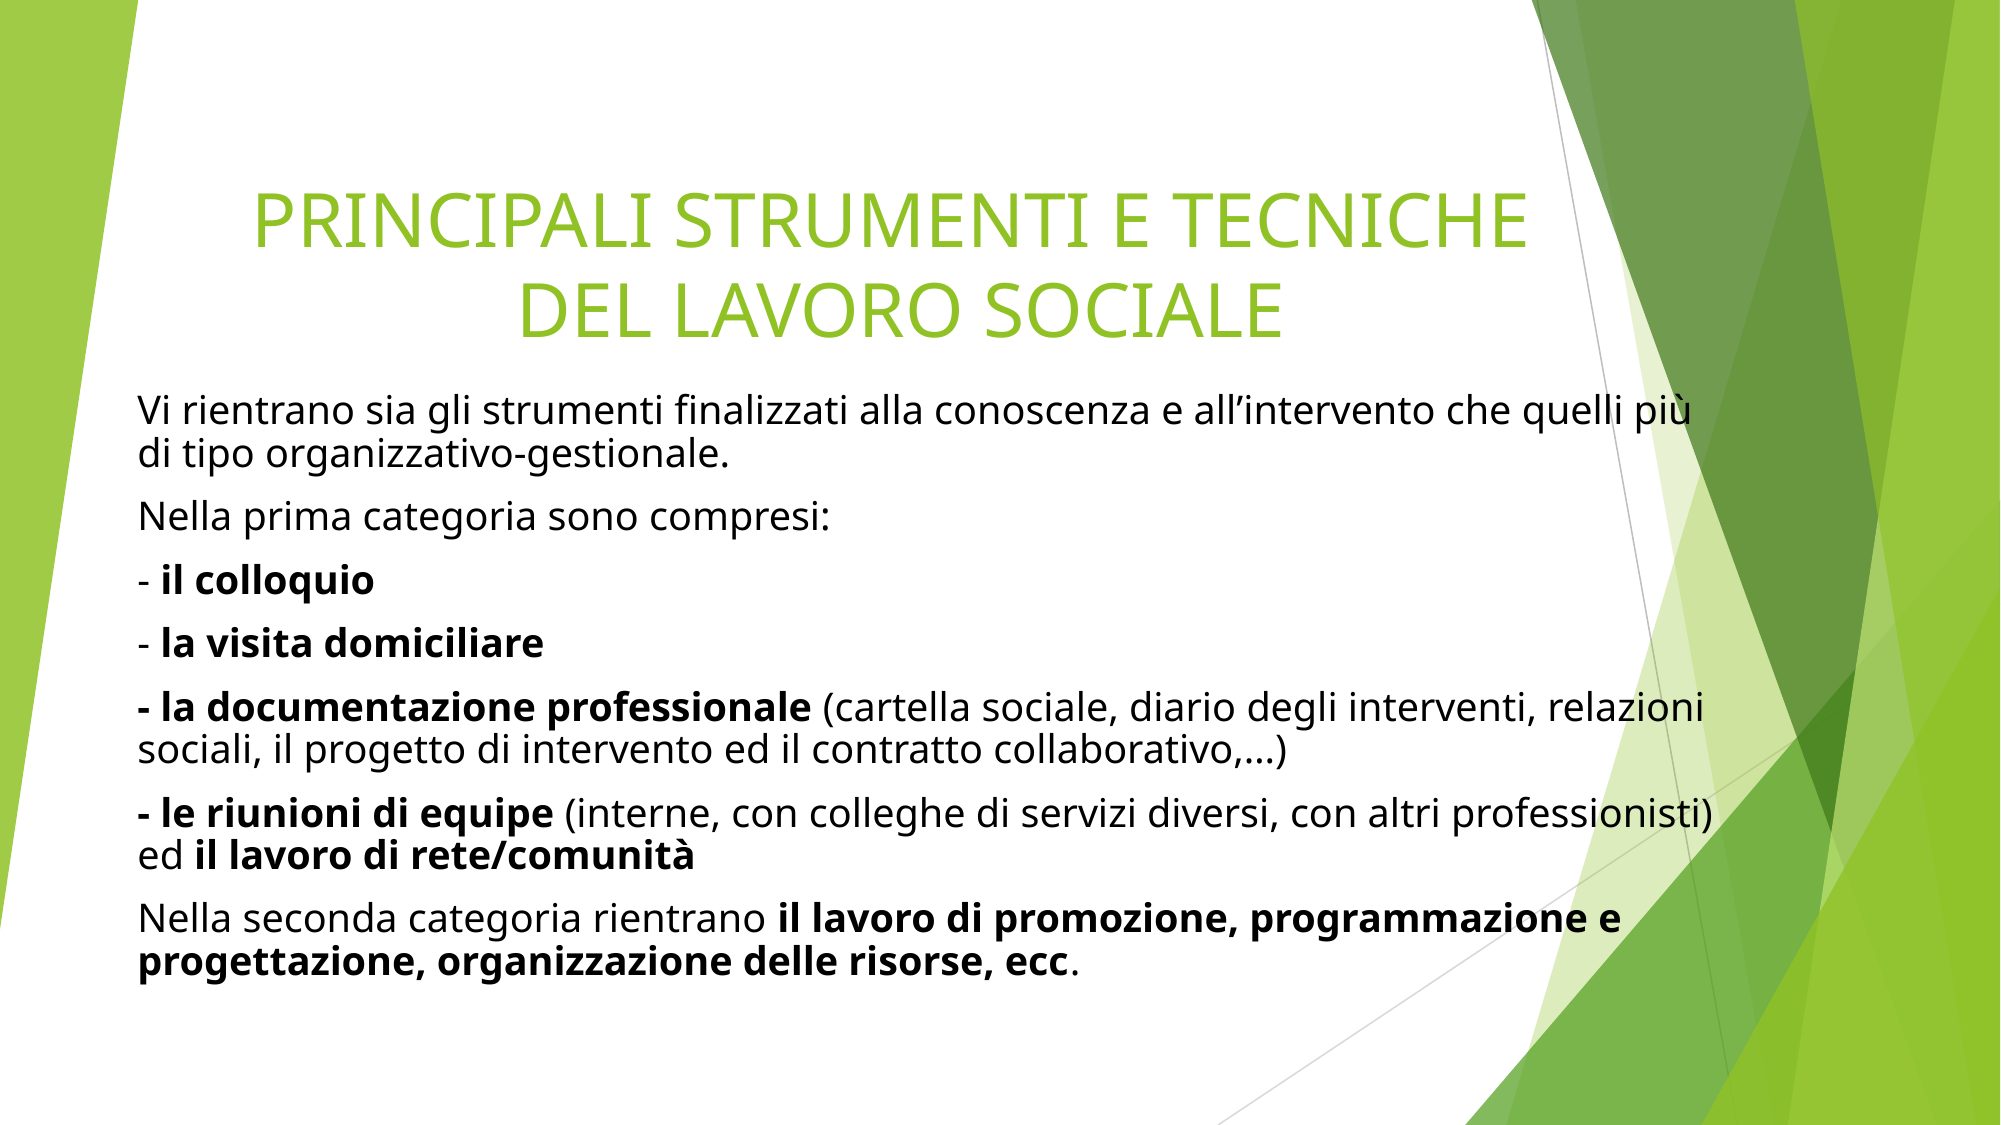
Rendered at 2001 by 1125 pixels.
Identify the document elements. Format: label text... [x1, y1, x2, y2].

title PRINCIPALI STRUMENTI E TECNICHE DEL LAVORO SOCIALE [0, 126, 1813, 361]
subtitle Vi rientrano sia gli strumenti finalizzati alla conoscenza e all’intervento che quelli più di tipo organizzativo-gestionale. Nella prima categoria sono compresi: - il colloquio - la visita domiciliare - la documentazione professionale (cartella sociale, diario degli interventi, relazioni sociali, il progetto di intervento ed il contratto collaborativo,…) - le riunioni di equipe (interne, con colleghe di servizi diversi, con altri professionisti) ed il lavoro di rete/comunità Nella seconda categoria rientrano il lavoro di promozione, programmazione e progettazione, organizzazione delle risorse, ecc. [122, 314, 1730, 999]
